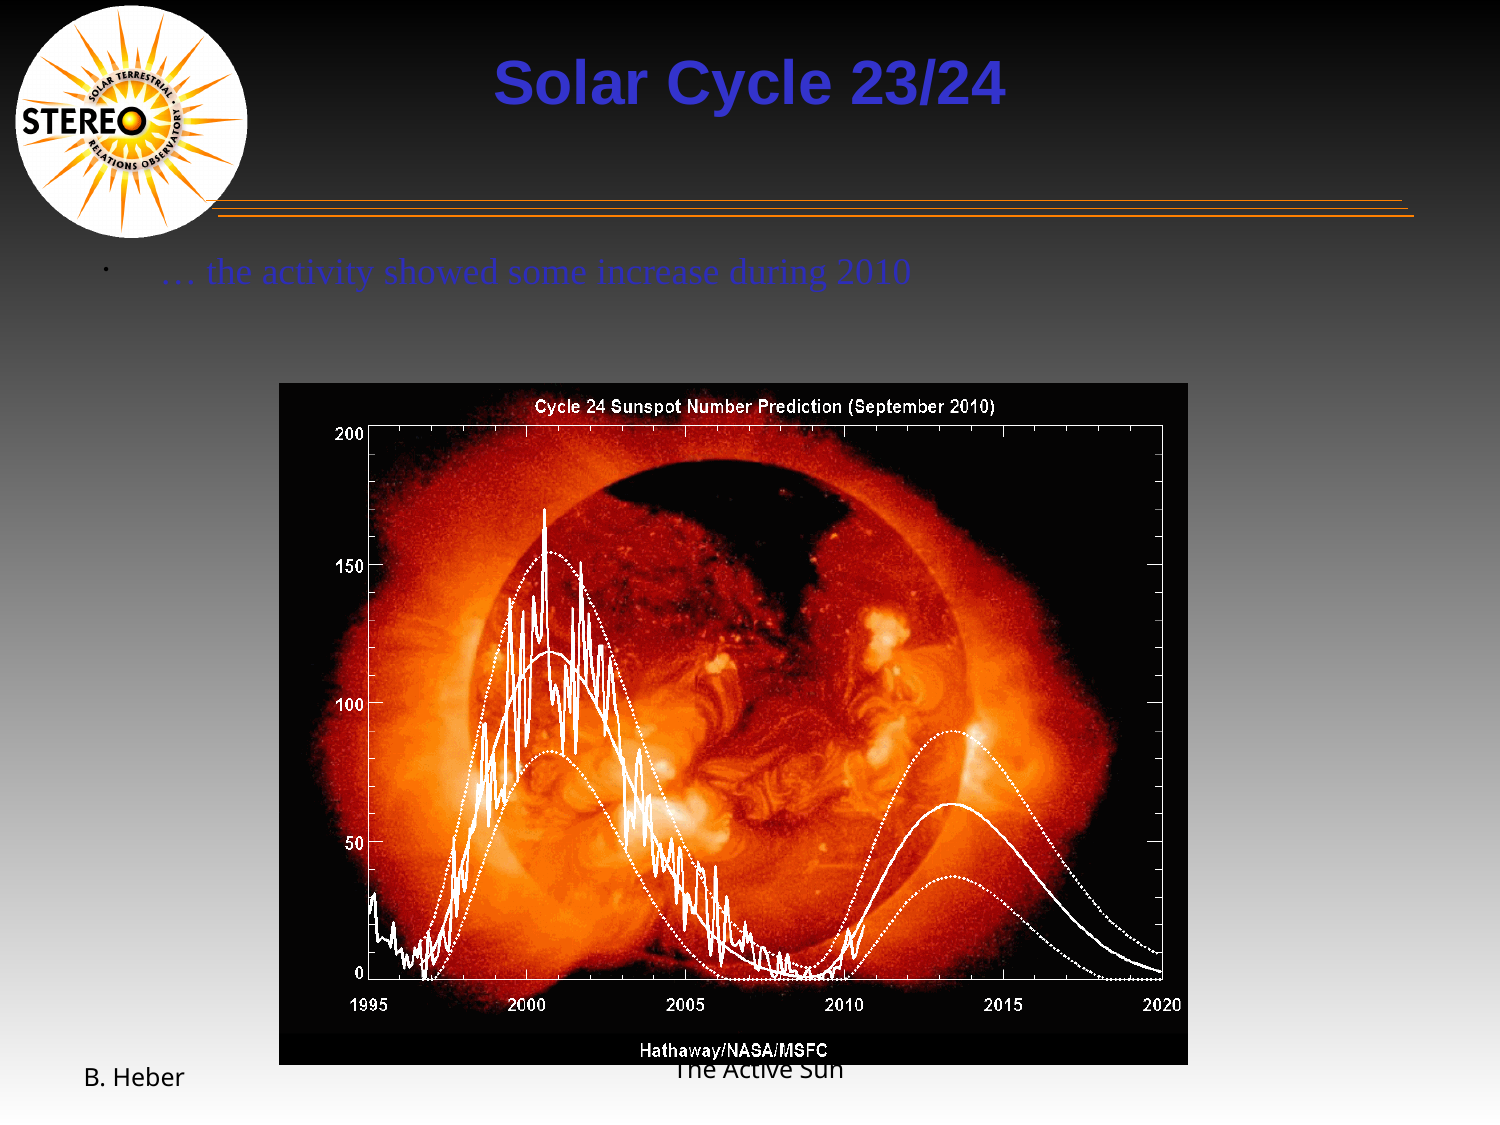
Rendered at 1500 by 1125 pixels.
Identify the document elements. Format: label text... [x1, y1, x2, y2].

text_box … the activity showed some increase during 2010 [88, 239, 1471, 630]
picture [10, 2, 248, 239]
picture [279, 383, 1188, 1065]
title Solar Cycle 23/24 [75, 41, 1425, 132]
